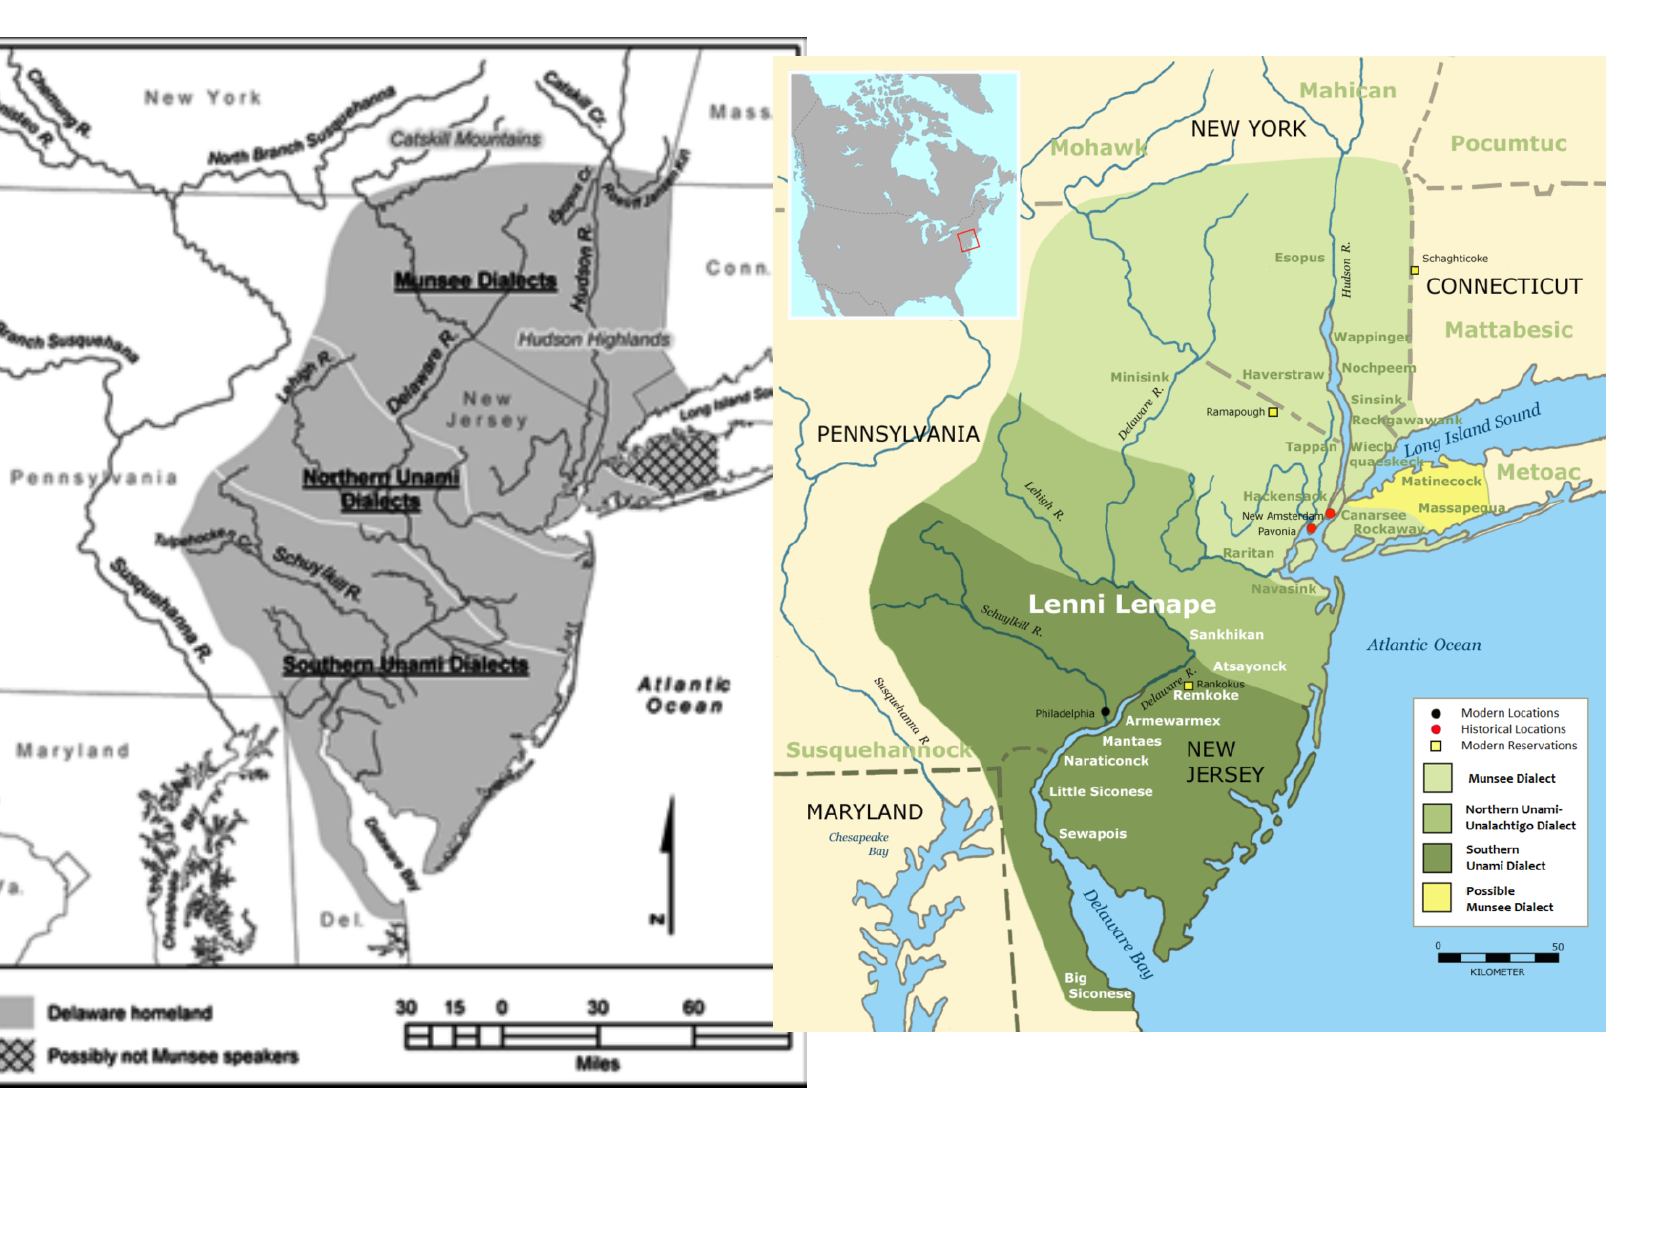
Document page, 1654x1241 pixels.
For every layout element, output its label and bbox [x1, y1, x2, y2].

picture [0, 37, 1606, 1088]
